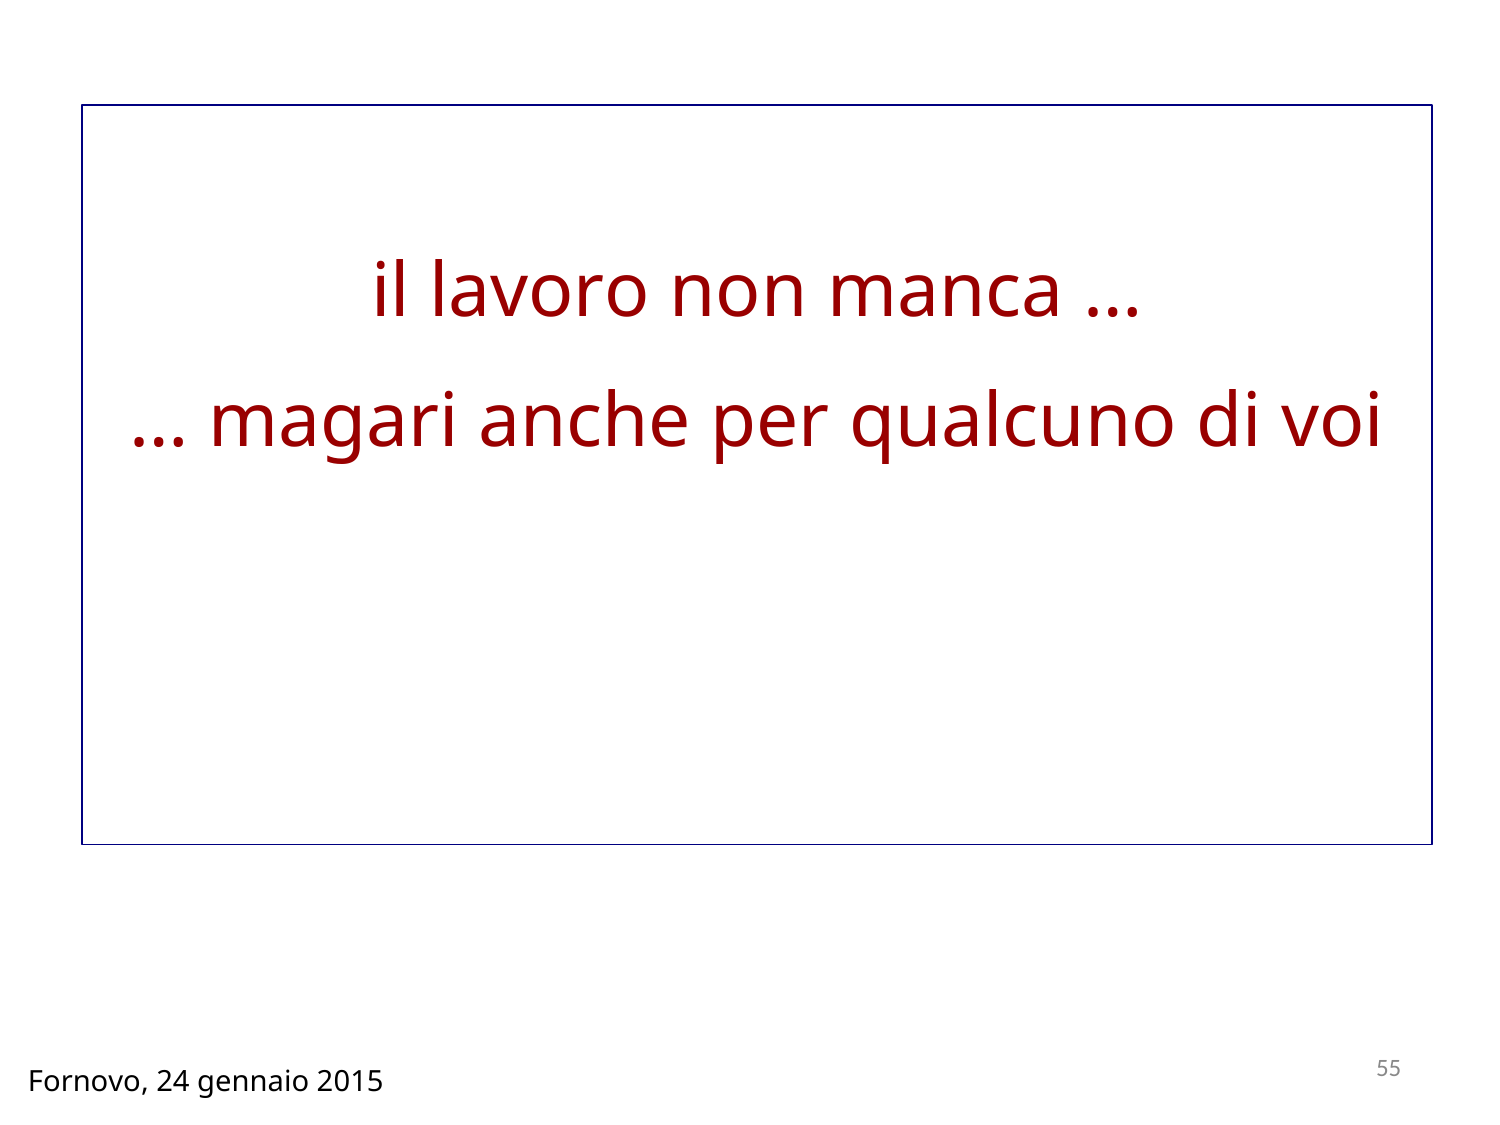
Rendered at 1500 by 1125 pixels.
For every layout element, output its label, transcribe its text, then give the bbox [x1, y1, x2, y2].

text_box il lavoro non manca … … magari anche per qualcuno di voi [82, 104, 1433, 845]
text_box <numero> [1074, 1042, 1417, 1095]
